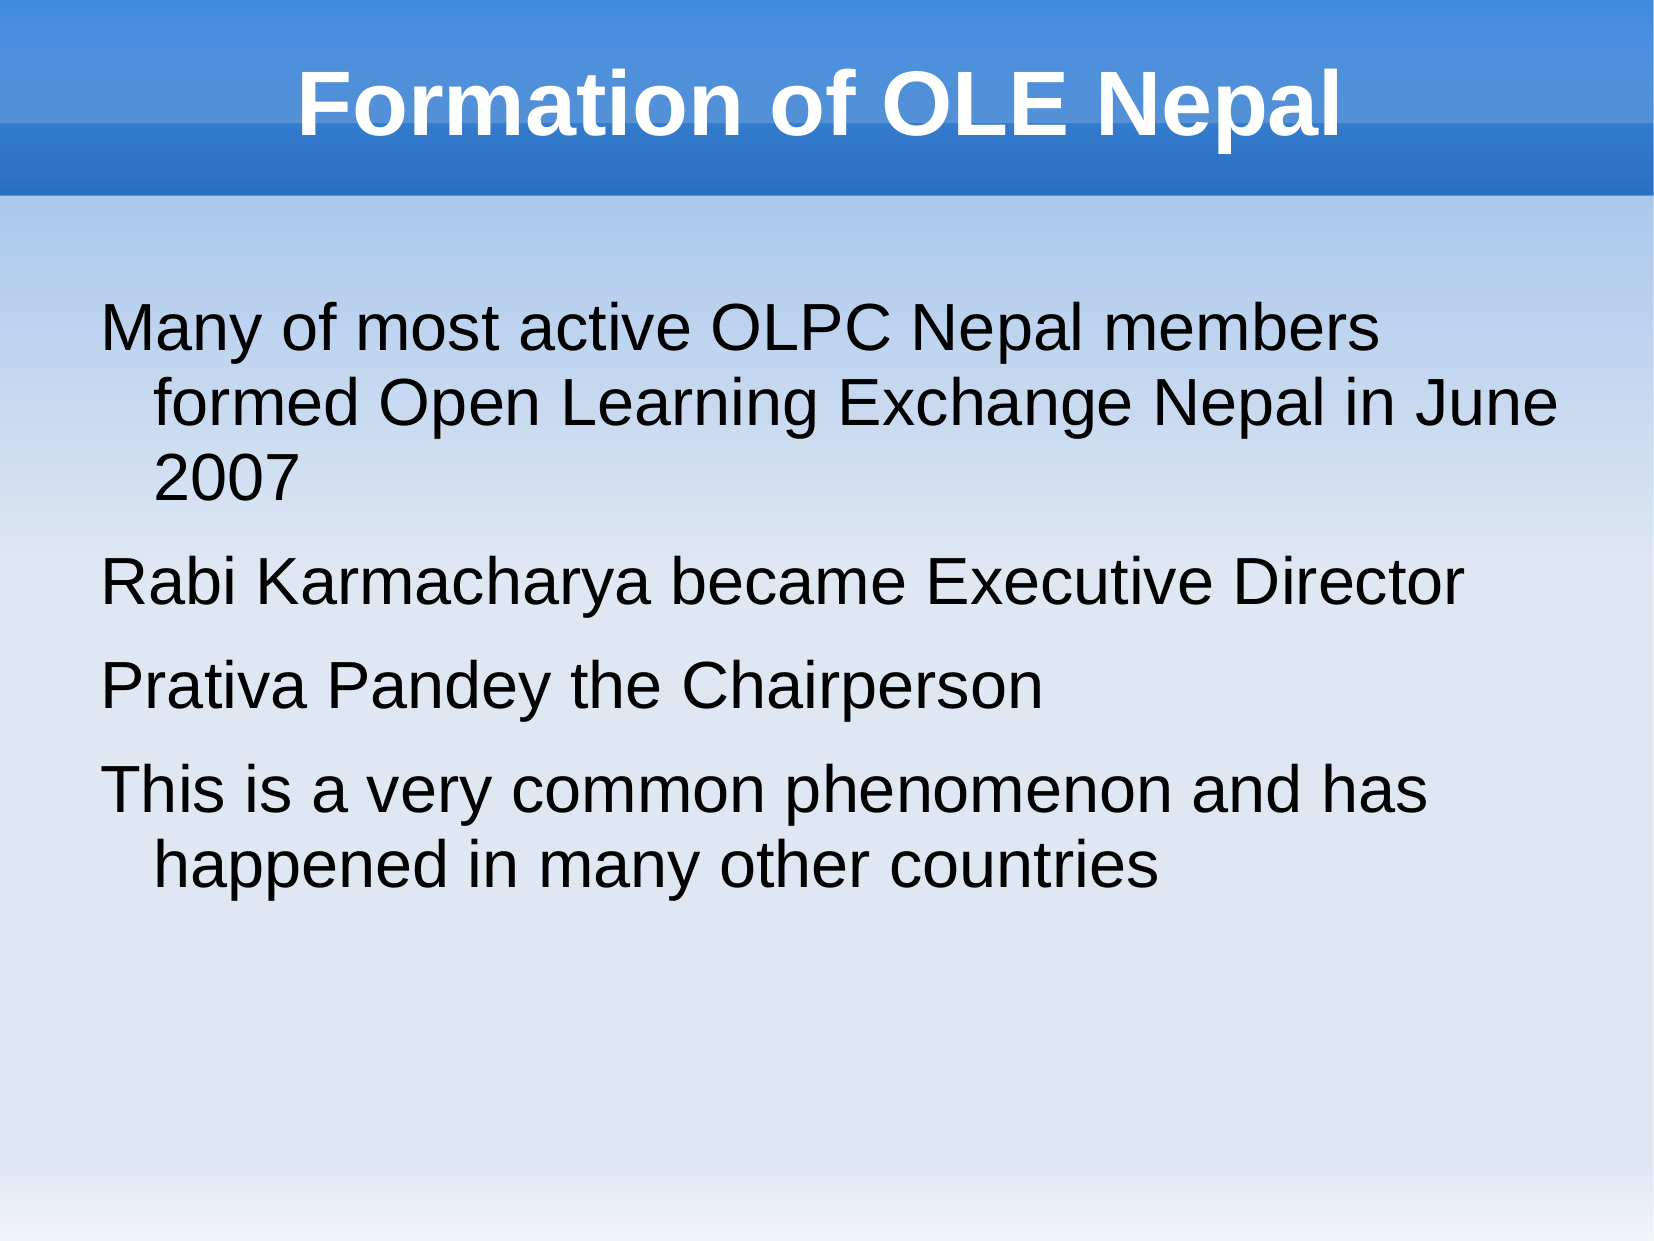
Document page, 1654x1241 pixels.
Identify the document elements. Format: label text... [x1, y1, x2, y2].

picture [0, 0, 1654, 1241]
title Formation of OLE Nepal [76, 7, 1565, 200]
list Many of most active OLPC Nepal members formed Open Learning Exchange Nepal in June 2007 Rabi Karmacharya became Executive Director Prativa Pandey the Chairperson This is a very common phenomenon and has happened in many other countries [82, 290, 1571, 1094]
